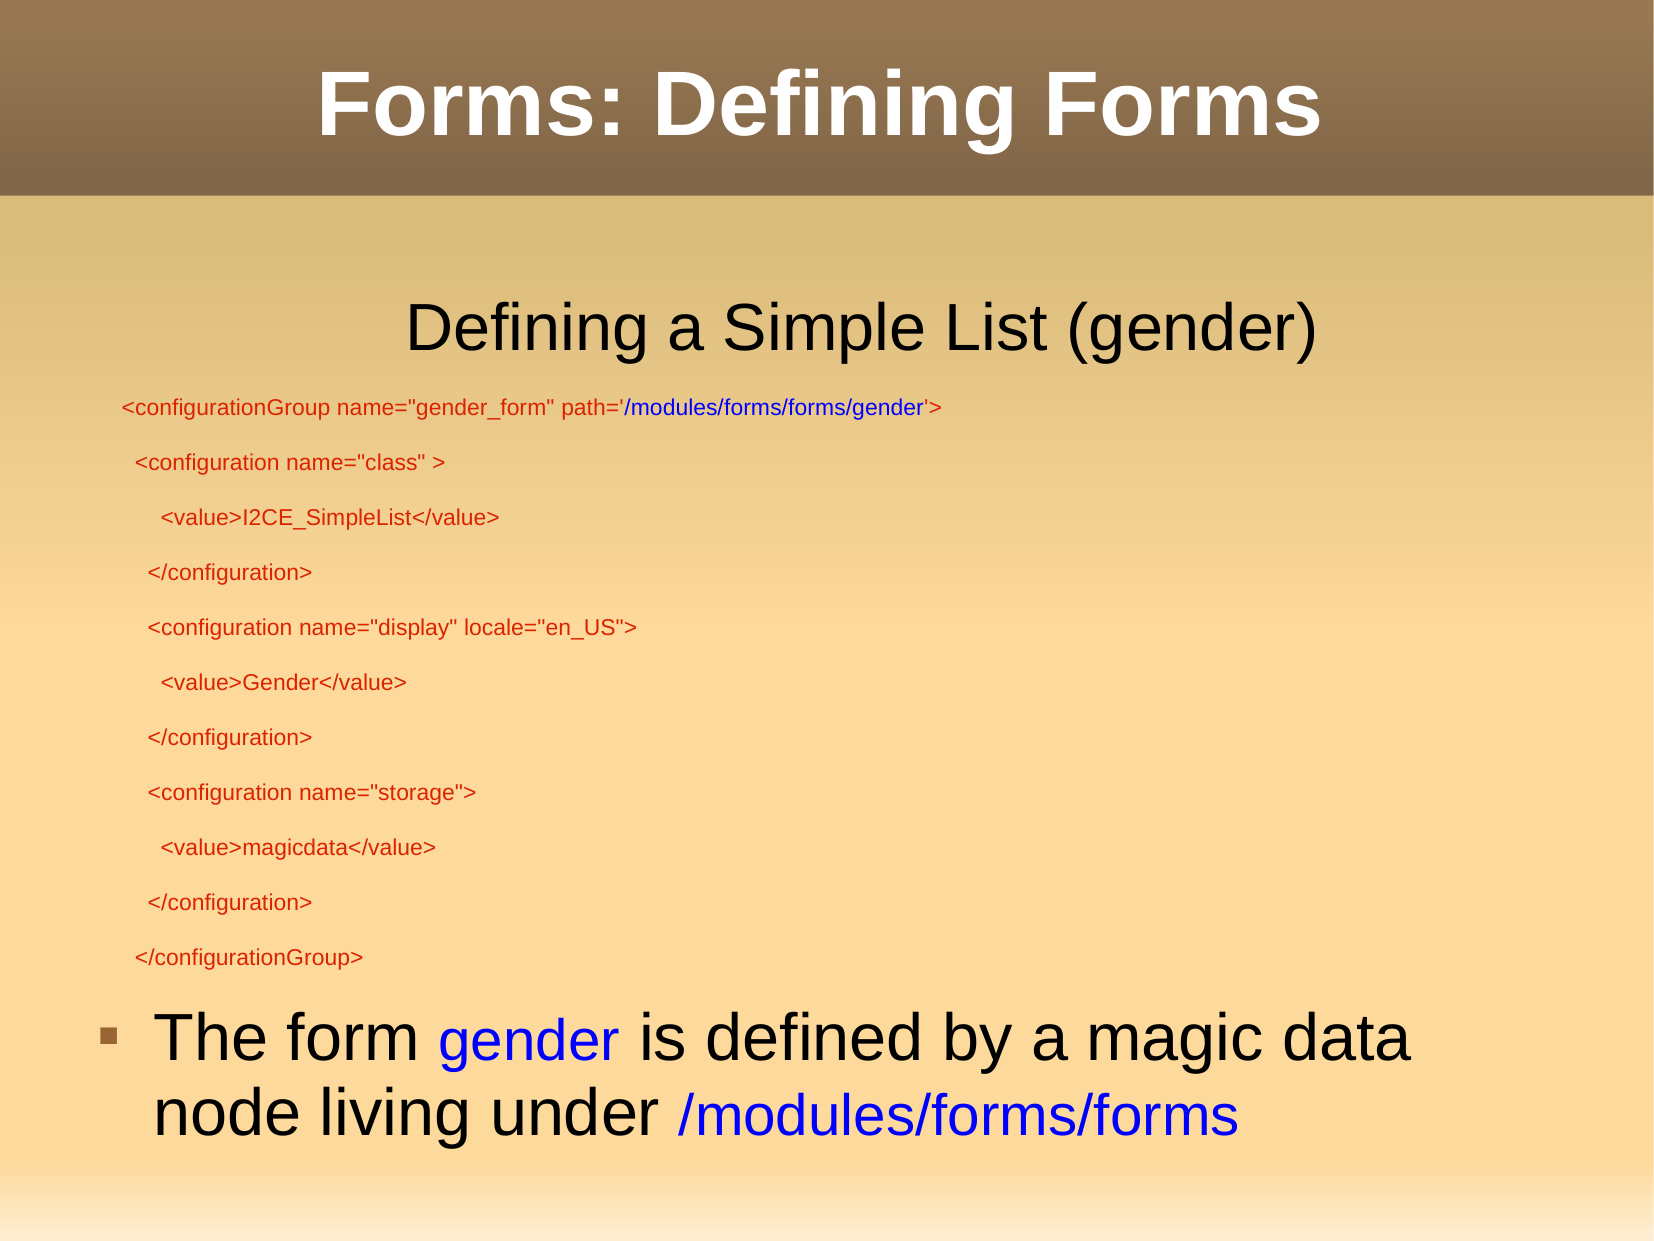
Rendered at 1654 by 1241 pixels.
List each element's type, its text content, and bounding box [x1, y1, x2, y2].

list Defining a Simple List (gender) <configurationGroup name="gender_form" path='/modules/forms/forms/gender'> <configuration name="class" > <value>I2CE_SimpleList</value> </configuration> <configuration name="display" locale="en_US"> <value>Gender</value> </configuration> <configuration name="storage"> <value>magicdata</value> </configuration> </configurationGroup> The form gender is defined by a magic data node living under /modules/forms/forms [82, 290, 1571, 1150]
picture [0, 0, 1654, 1241]
title Forms: Defining Forms [76, 7, 1565, 200]
